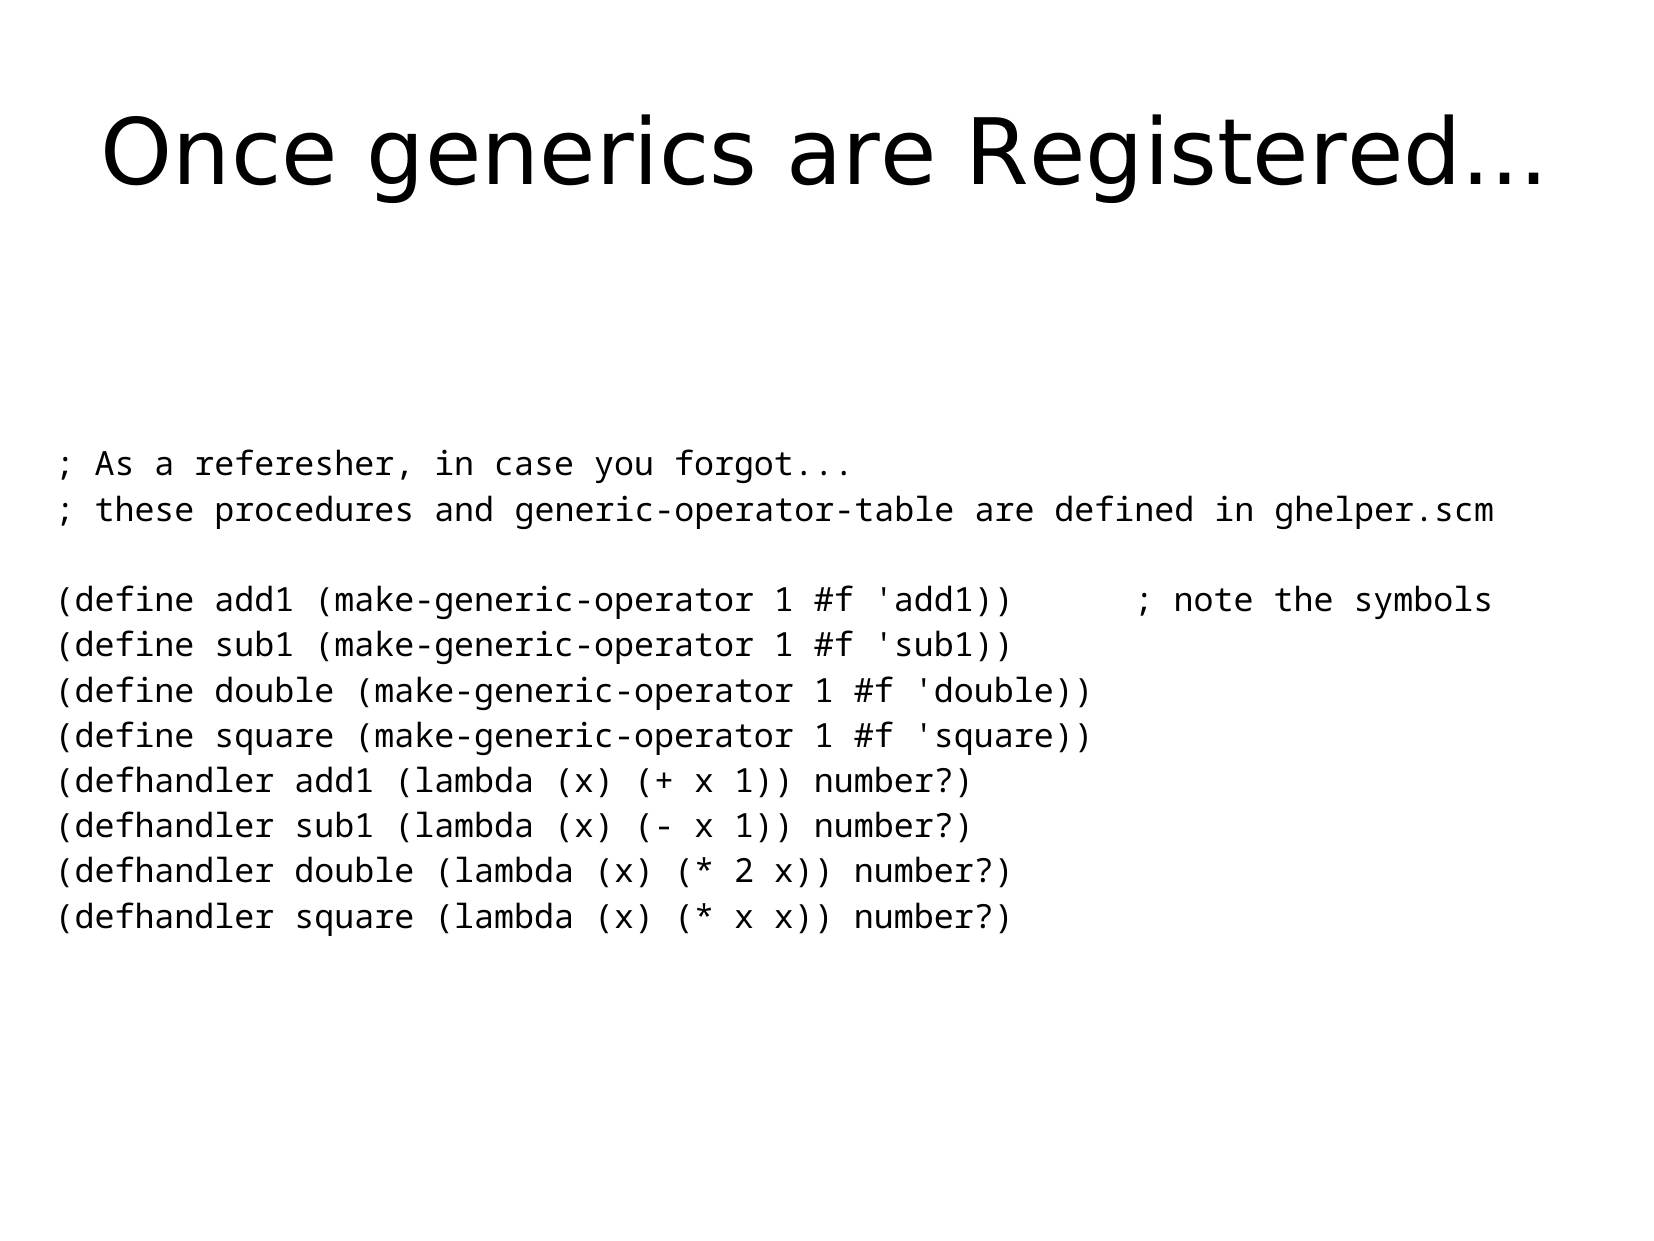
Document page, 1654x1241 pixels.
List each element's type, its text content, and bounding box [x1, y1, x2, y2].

title Once generics are Registered... [82, 49, 1571, 257]
text_box ; As a referesher, in case you forgot... ; these procedures and generic-operator-table are defined in ghelper.scm (define add1 (make-generic-operator 1 #f 'add1)) ; note the symbols (define sub1 (make-generic-operator 1 #f 'sub1)) (define double (make-generic-operator 1 #f 'double)) (define square (make-generic-operator 1 #f 'square)) (defhandler add1 (lambda (x) (+ x 1)) number?) (defhandler sub1 (lambda (x) (- x 1)) number?) (defhandler double (lambda (x) (* 2 x)) number?) (defhandler square (lambda (x) (* x x)) number?) [39, 432, 1615, 1077]
